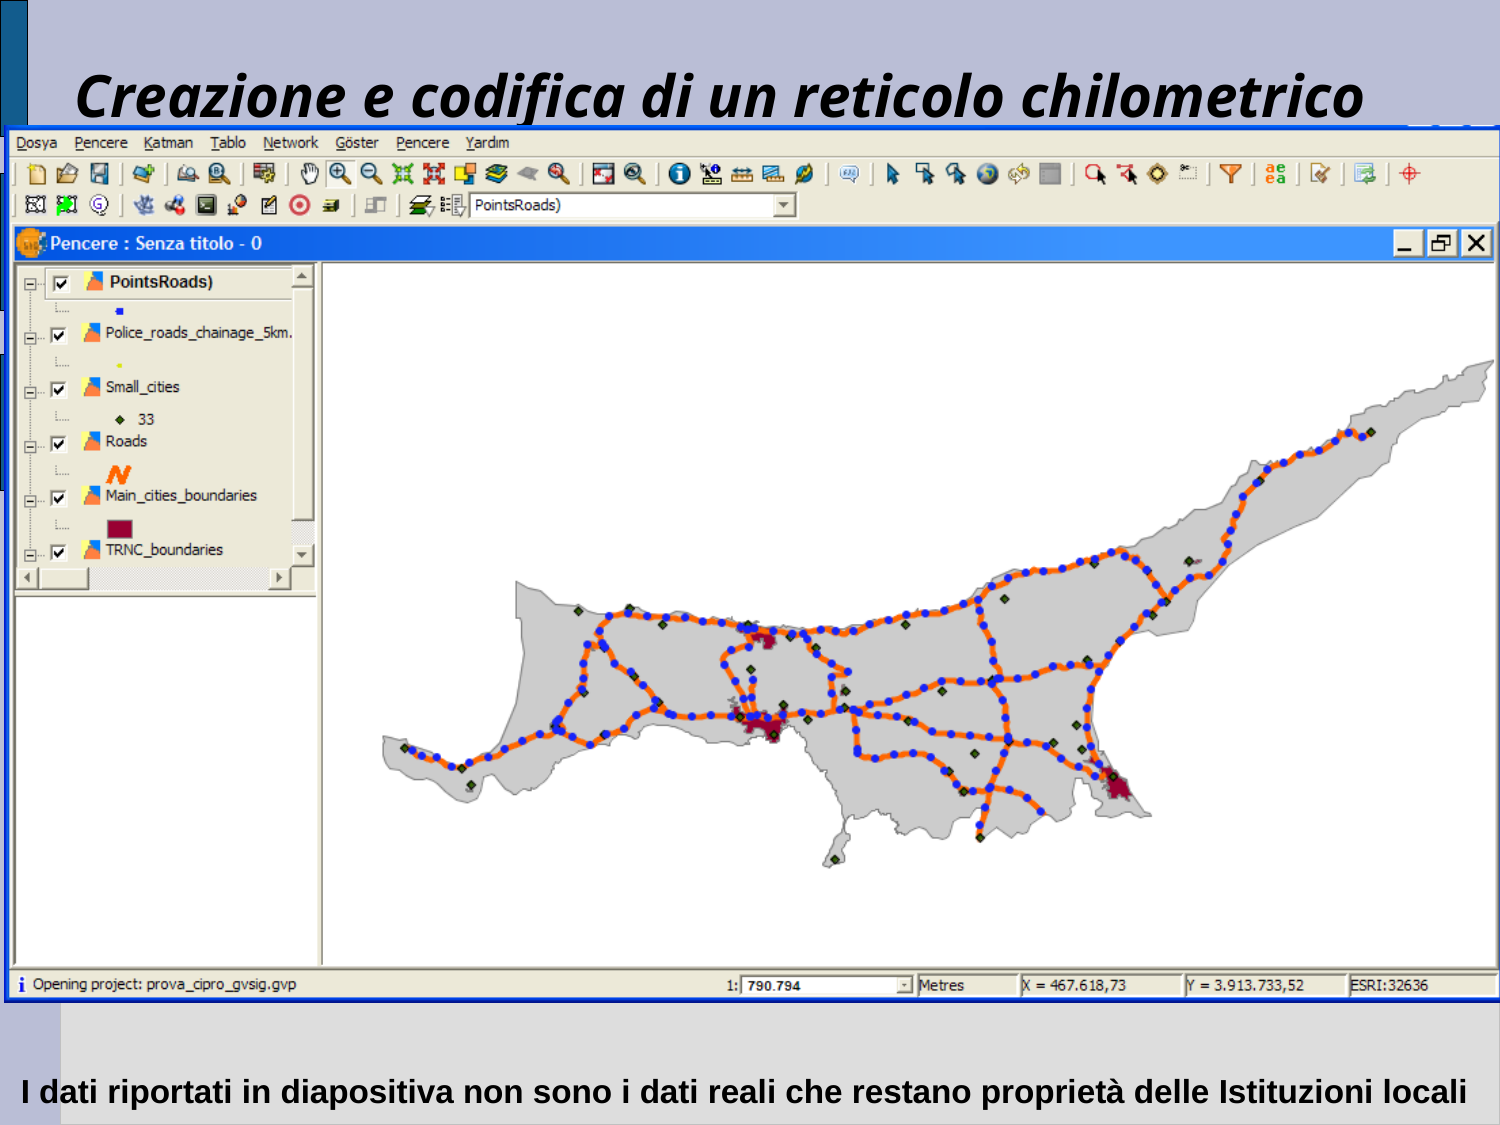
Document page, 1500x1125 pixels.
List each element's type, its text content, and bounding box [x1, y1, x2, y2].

picture [4, 125, 1500, 1003]
text_box I dati riportati in diapositiva non sono i dati reali che restano proprietà delle Istituzioni locali [0, 1063, 1500, 1118]
text_box Creazione e codifica di un reticolo chilometrico [0, 0, 1442, 188]
